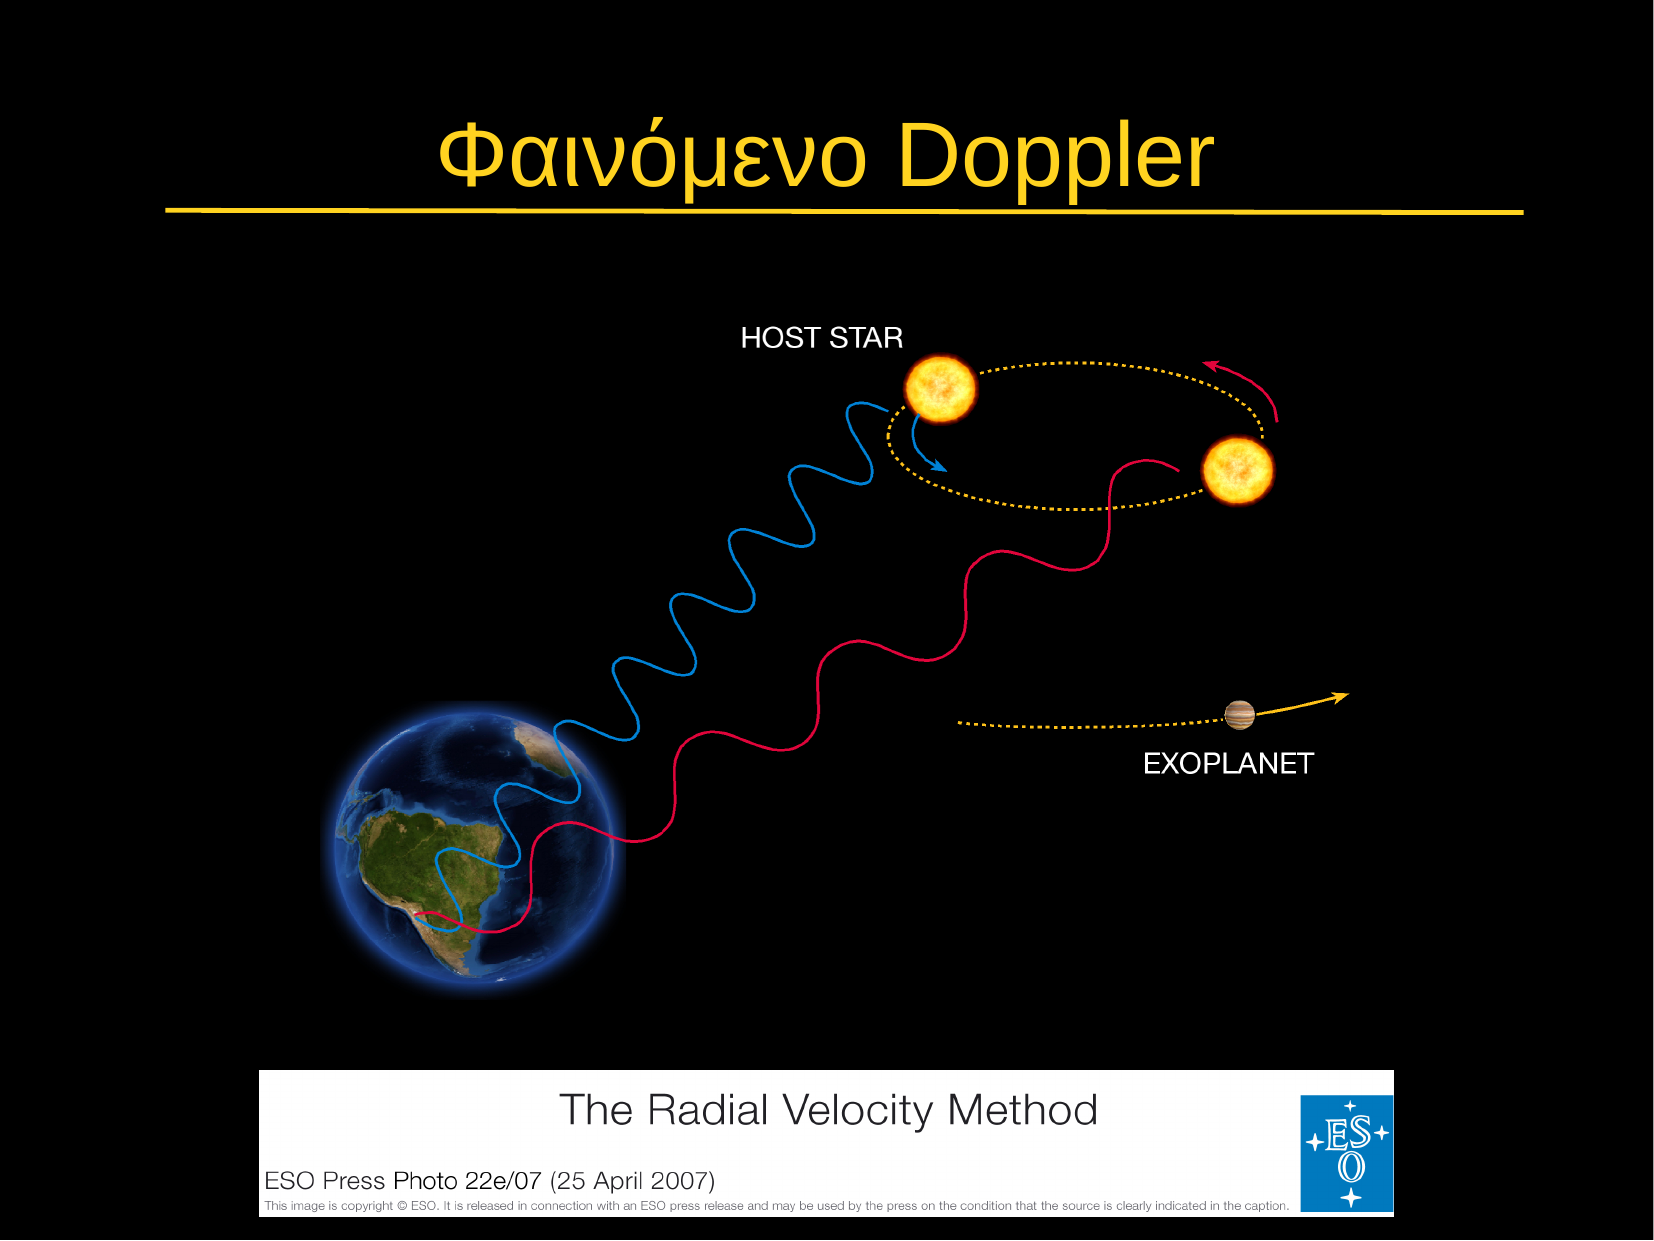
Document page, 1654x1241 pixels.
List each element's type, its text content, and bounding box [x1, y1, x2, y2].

picture [259, 247, 1394, 1217]
title Φαινόμενο Doppler [82, 49, 1571, 257]
